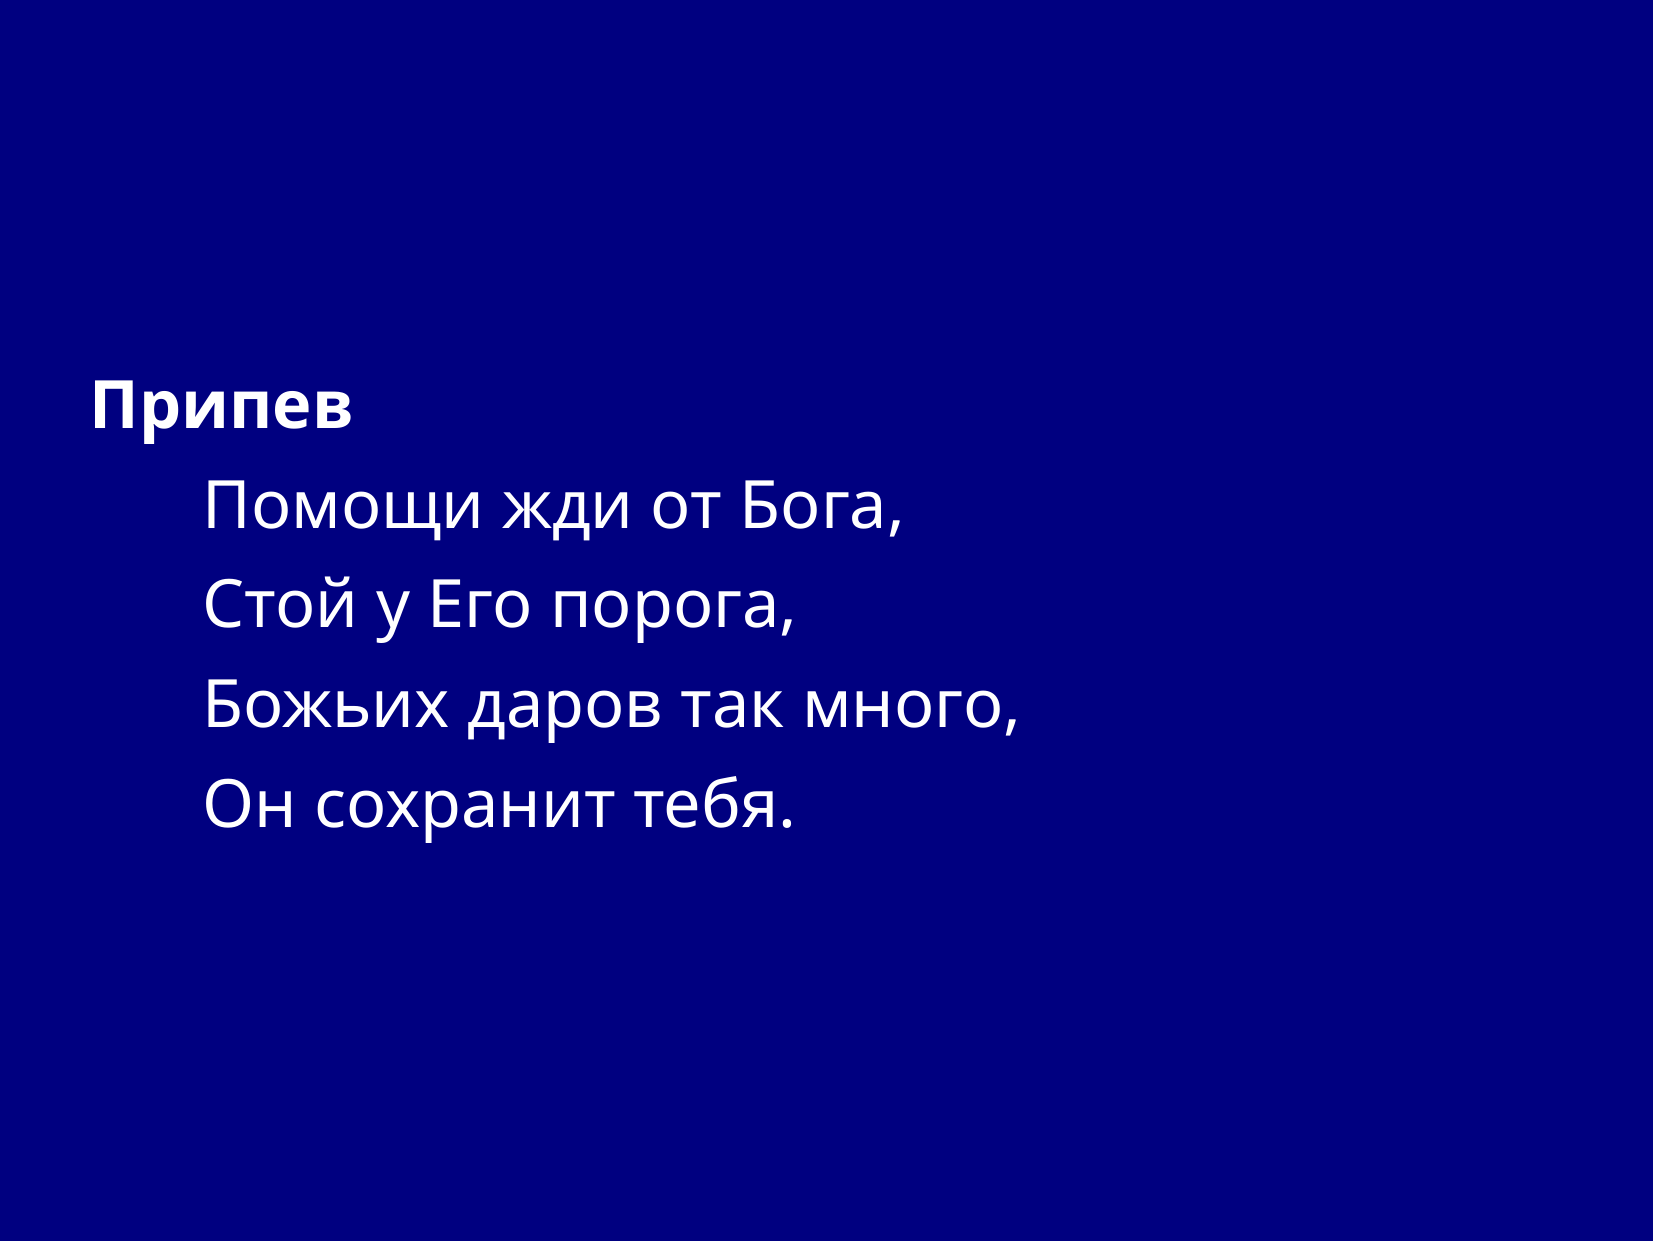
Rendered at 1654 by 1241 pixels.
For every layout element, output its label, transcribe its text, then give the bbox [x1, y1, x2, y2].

text_box Припев Помощи жди от Бога, Стой у Его порога, Божьих даров так много, Он сохранит тебя. [75, 150, 1576, 1163]
